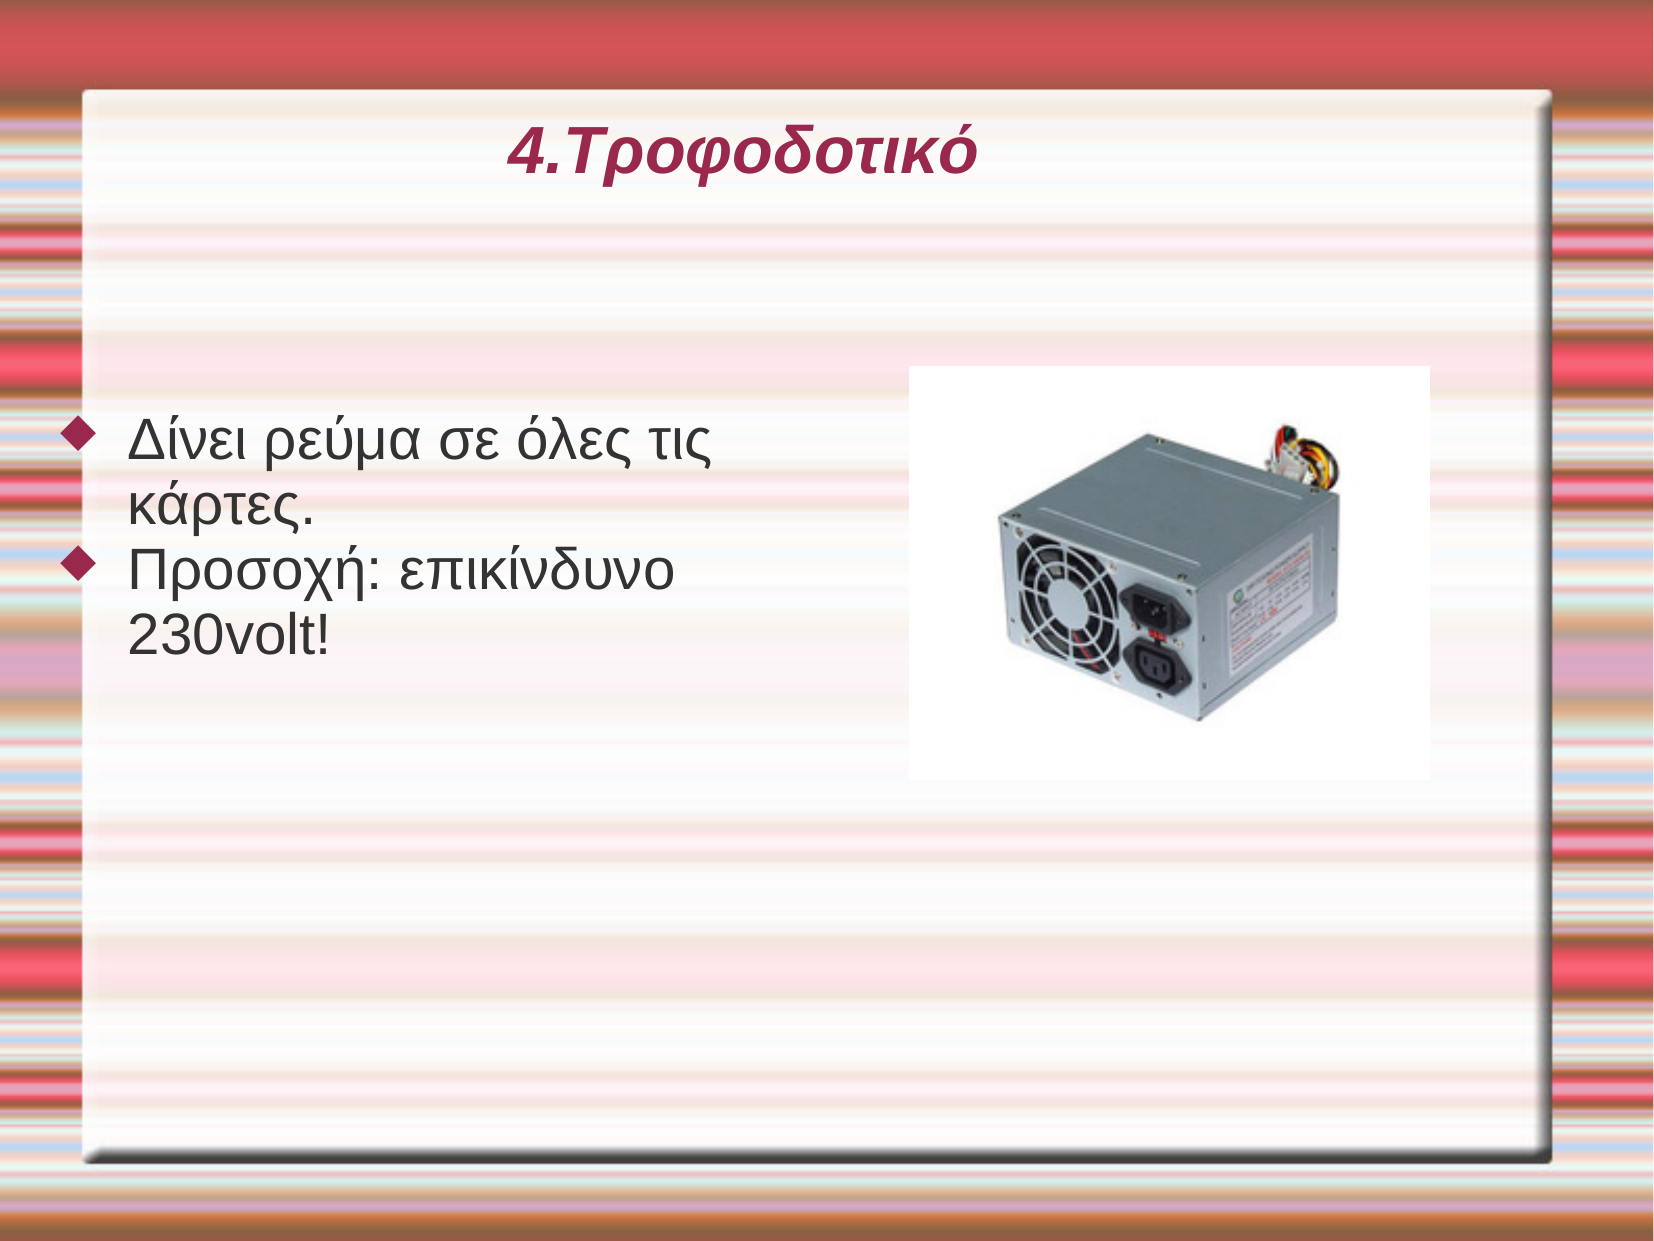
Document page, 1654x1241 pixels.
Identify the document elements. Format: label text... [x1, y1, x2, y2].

list Δίνει ρεύμα σε όλες τις κάρτες. Προσοχή: επικίνδυνο 230volt! [44, 295, 756, 1000]
picture [0, 0, 1654, 1241]
title 4.Τροφοδοτικό [0, 47, 1489, 255]
